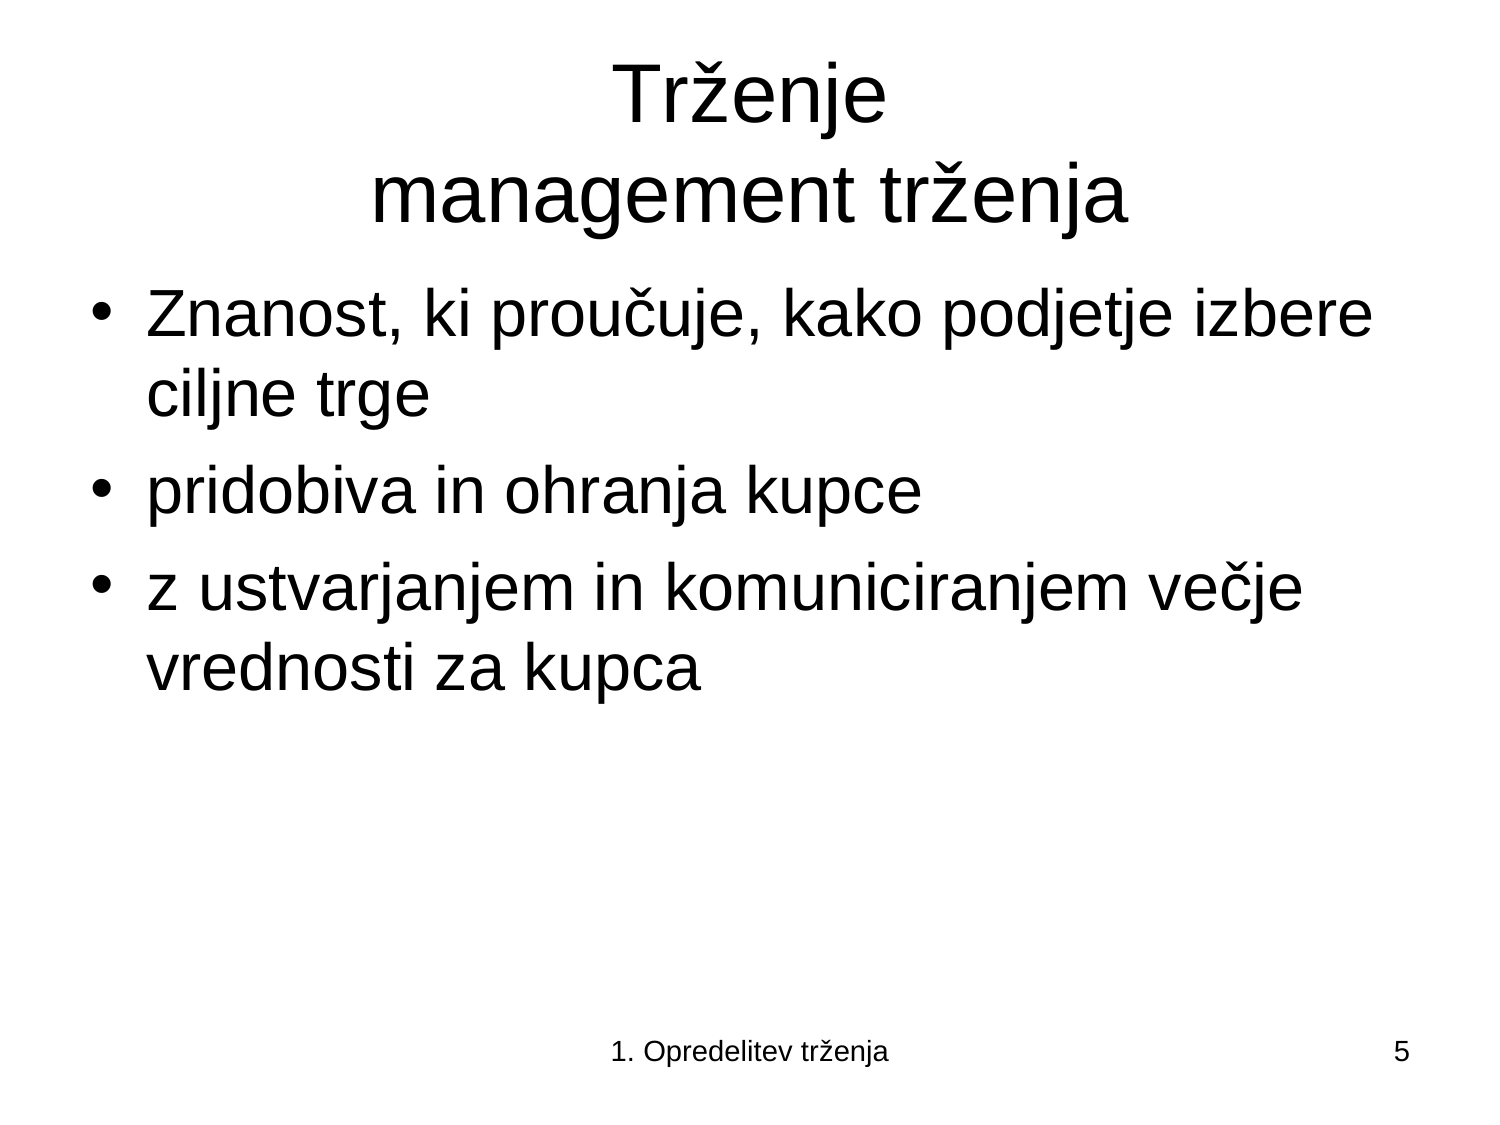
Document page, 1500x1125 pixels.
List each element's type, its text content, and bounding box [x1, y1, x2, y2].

list Znanost, ki proučuje, kako podjetje izbere ciljne trge pridobiva in ohranja kupce z ustvarjanjem in komuniciranjem večje vrednosti za kupca [75, 262, 1426, 1006]
title Trženje management trženja [75, 31, 1426, 247]
text_box <number> [1074, 1024, 1426, 1103]
text_box 1. Opredelitev trženja [512, 1024, 988, 1103]
